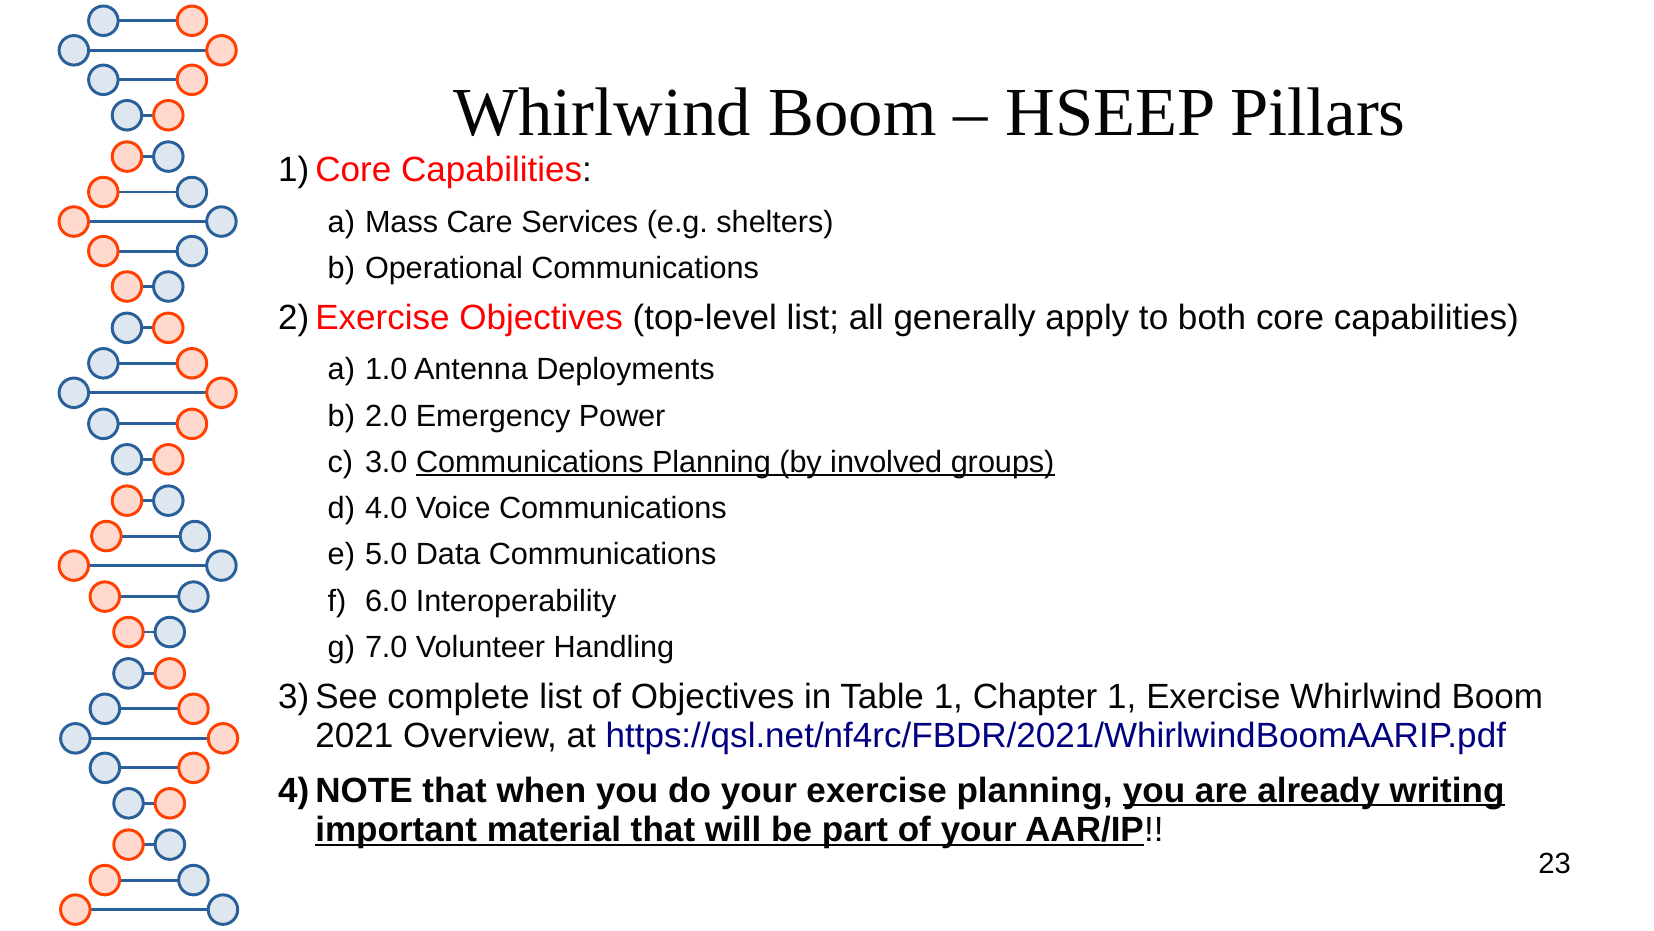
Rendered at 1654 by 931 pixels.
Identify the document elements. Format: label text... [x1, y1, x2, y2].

list Core Capabilities: Mass Care Services (e.g. shelters) Operational Communications Exercise Objectives (top-level list; all generally apply to both core capabilities) 1.0 Antenna Deployments 2.0 Emergency Power 3.0 Communications Planning (by involved groups) 4.0 Voice Communications 5.0 Data Communications 6.0 Interoperability 7.0 Volunteer Handling See complete list of Objectives in Table 1, Chapter 1, Exercise Whirlwind Boom 2021 Overview, at https://qsl.net/nf4rc/FBDR/2021/WhirlwindBoomAARIP.pdf NOTE that when you do your exercise planning, you are already writing important material that will be part of your AAR/IP!! [265, 150, 1595, 863]
title Whirlwind Boom – HSEEP Pillars [265, 35, 1595, 150]
